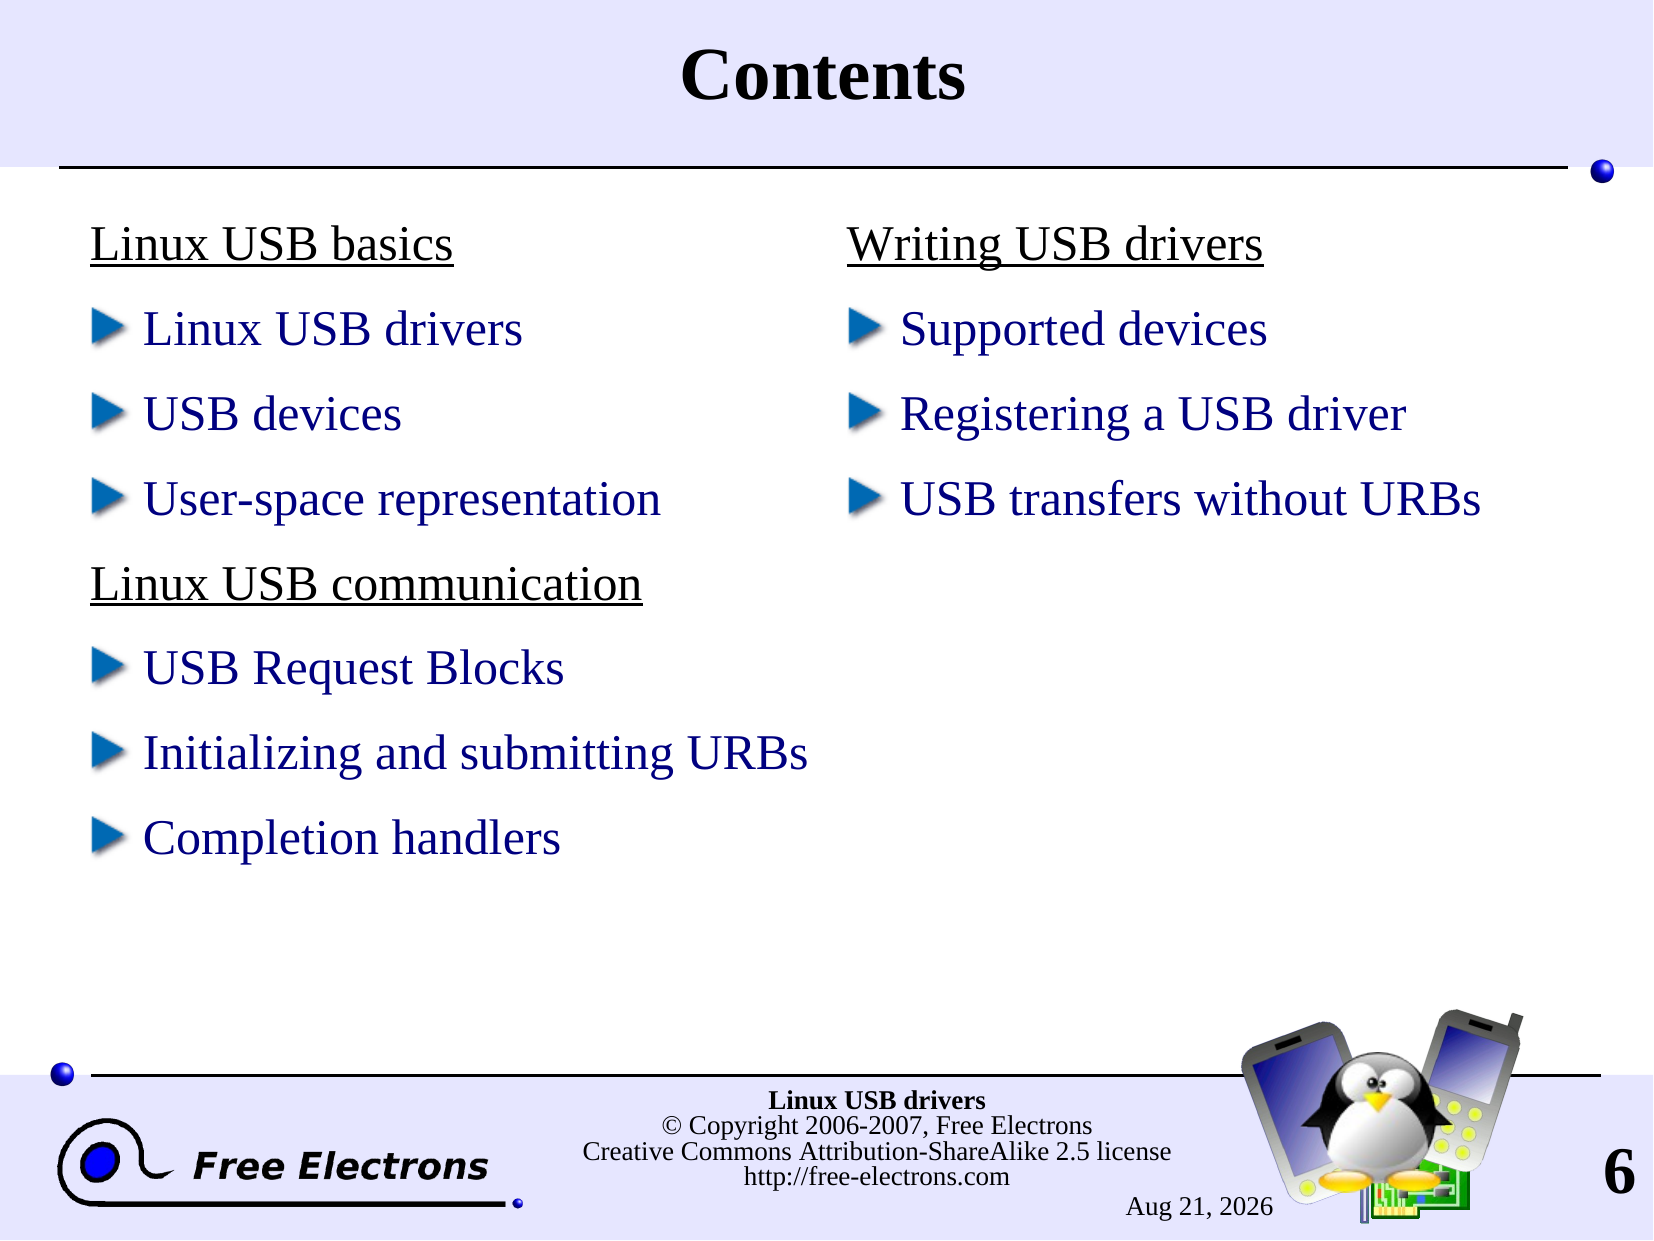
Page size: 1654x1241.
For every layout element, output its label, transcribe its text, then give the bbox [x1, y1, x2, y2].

picture [1231, 1066, 1521, 1241]
list Writing USB drivers Supported devices Registering a USB driver USB transfers without URBs [829, 216, 1592, 1066]
title Contents [60, 25, 1551, 124]
list Linux USB basics Linux USB drivers USB devices User-space representation Linux USB communication USB Request Blocks Initializing and submitting URBs Completion handlers [72, 216, 811, 1066]
picture [50, 1107, 527, 1216]
